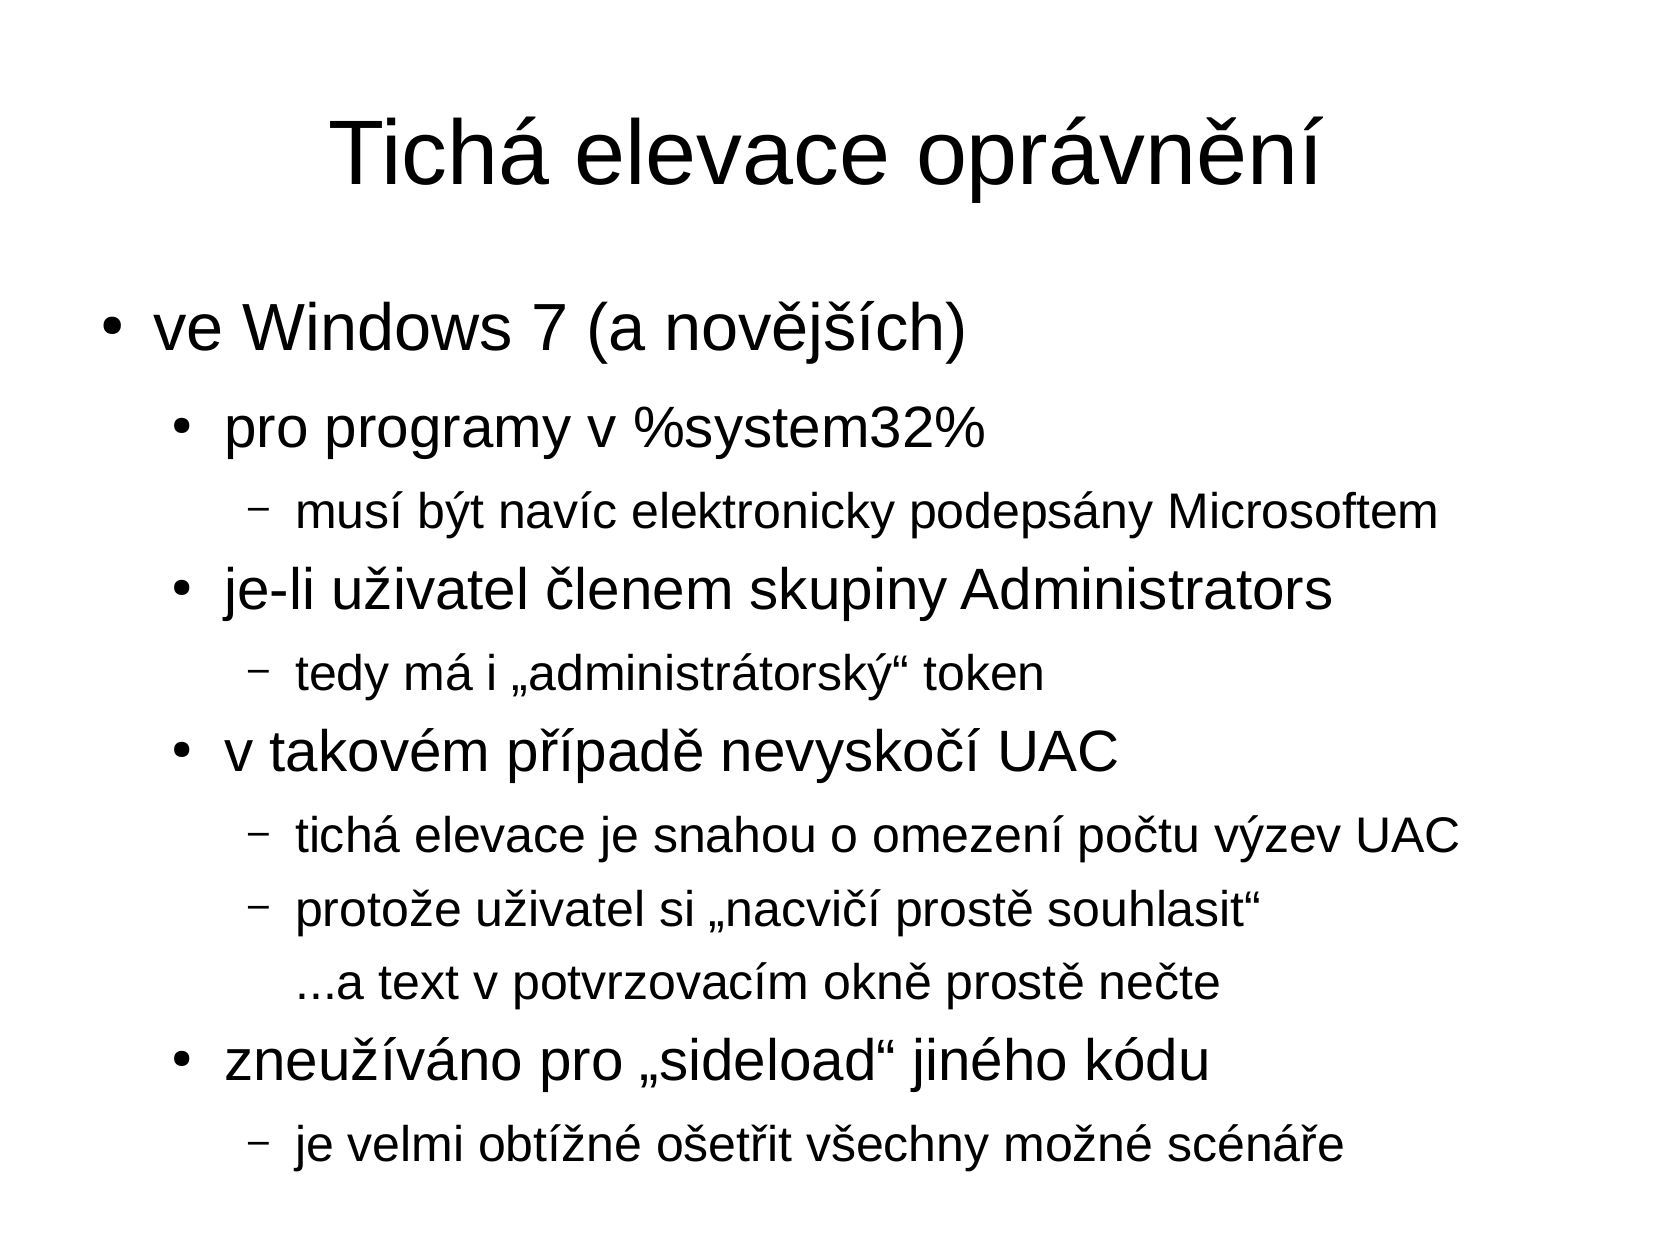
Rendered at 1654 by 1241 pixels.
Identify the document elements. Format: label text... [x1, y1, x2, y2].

title Tichá elevace oprávnění [82, 49, 1571, 257]
list ve Windows 7 (a novějších) pro programy v %system32% musí být navíc elektronicky podepsány Microsoftem je-li uživatel členem skupiny Administrators tedy má i „administrátorský“ token v takovém případě nevyskočí UAC tichá elevace je snahou o omezení počtu výzev UAC protože uživatel si „nacvičí prostě souhlasit“ ...a text v potvrzovacím okně prostě nečte zneužíváno pro „sideload“ jiného kódu je velmi obtížné ošetřit všechny možné scénáře [82, 290, 1571, 1205]
